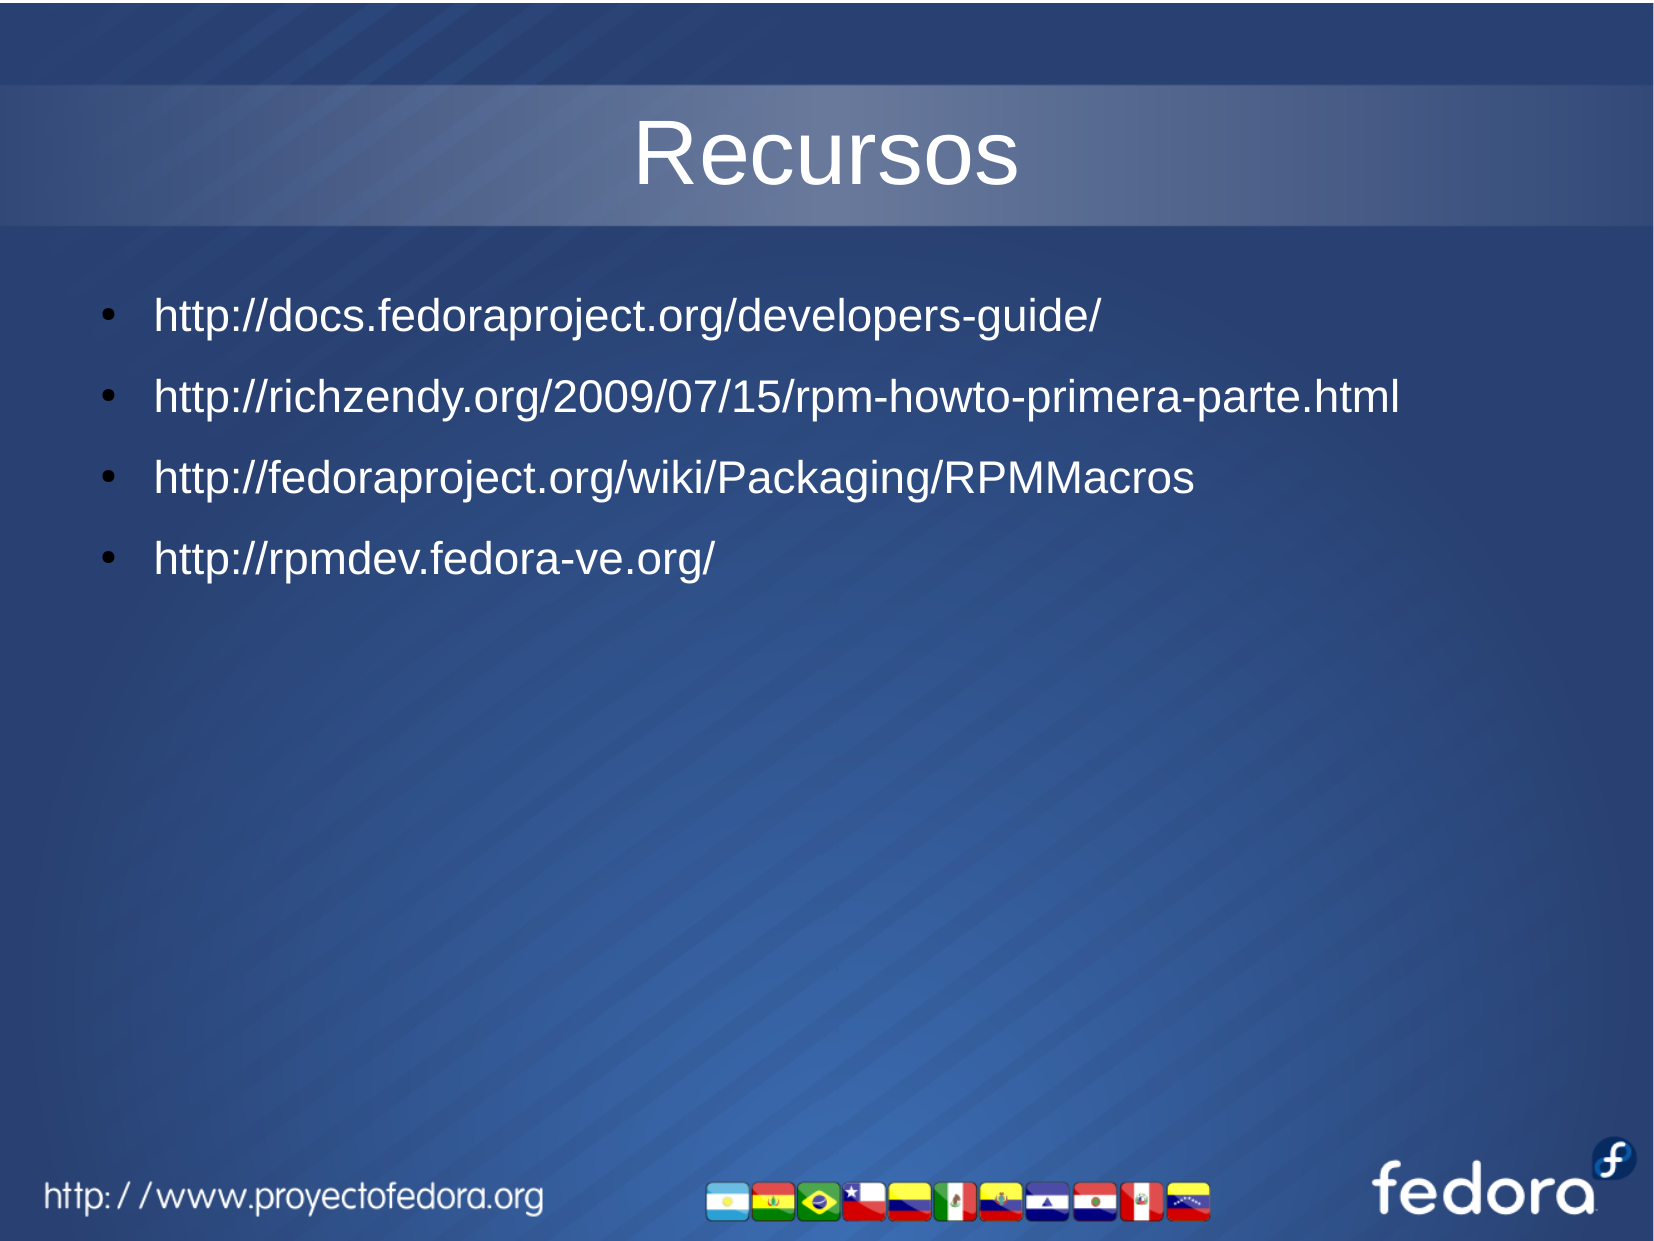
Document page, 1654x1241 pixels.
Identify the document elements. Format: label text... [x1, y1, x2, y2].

picture [0, 3, 1654, 1241]
list http://docs.fedoraproject.org/developers-guide/ http://richzendy.org/2009/07/15/rpm-howto-primera-parte.html http://fedoraproject.org/wiki/Packaging/RPMMacros http://rpmdev.fedora-ve.org/ [82, 290, 1571, 1094]
title Recursos [82, 49, 1571, 257]
